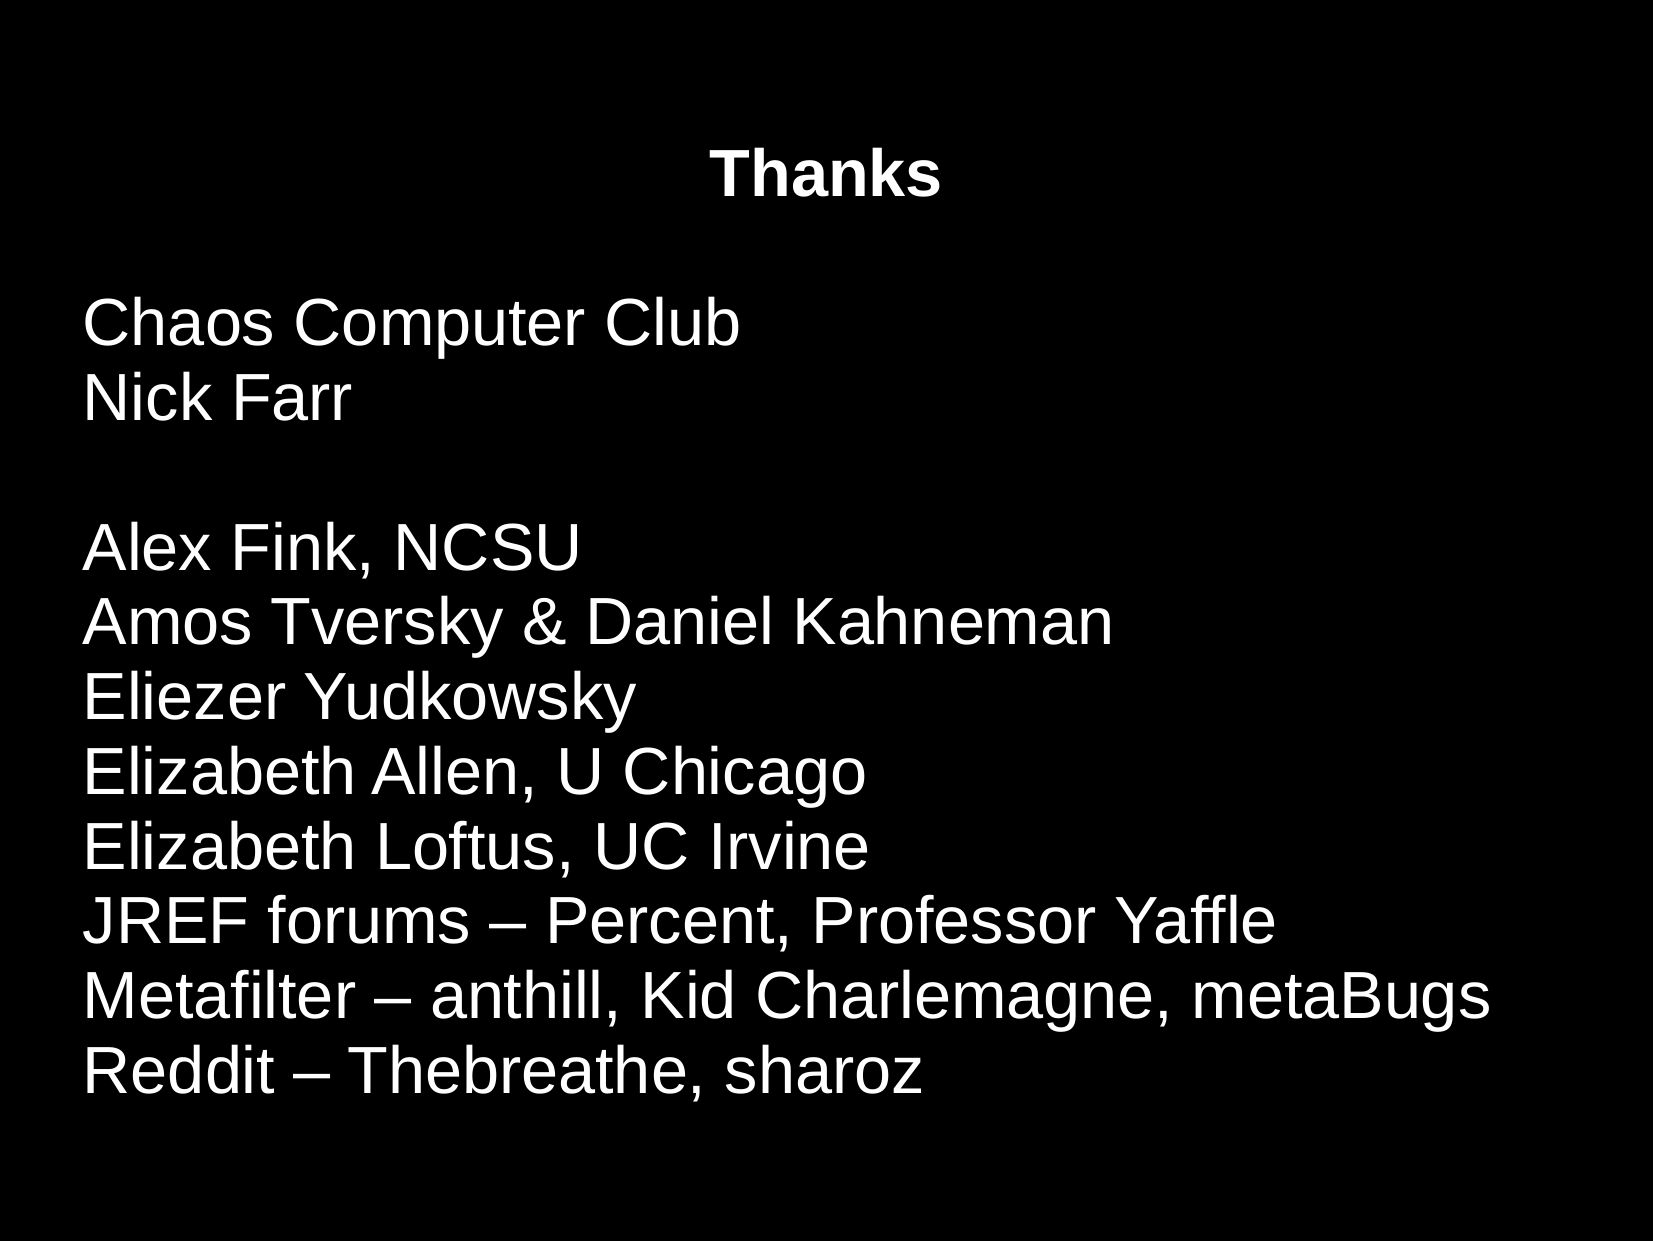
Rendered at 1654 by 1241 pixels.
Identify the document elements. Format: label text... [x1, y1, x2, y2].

subtitle Thanks Chaos Computer Club Nick Farr Alex Fink, NCSU Amos Tversky & Daniel Kahneman Eliezer Yudkowsky Elizabeth Allen, U Chicago Elizabeth Loftus, UC Irvine JREF forums – Percent, Professor Yaffle Metafilter – anthill, Kid Charlemagne, metaBugs Reddit – Thebreathe, sharoz [82, 43, 1571, 1201]
